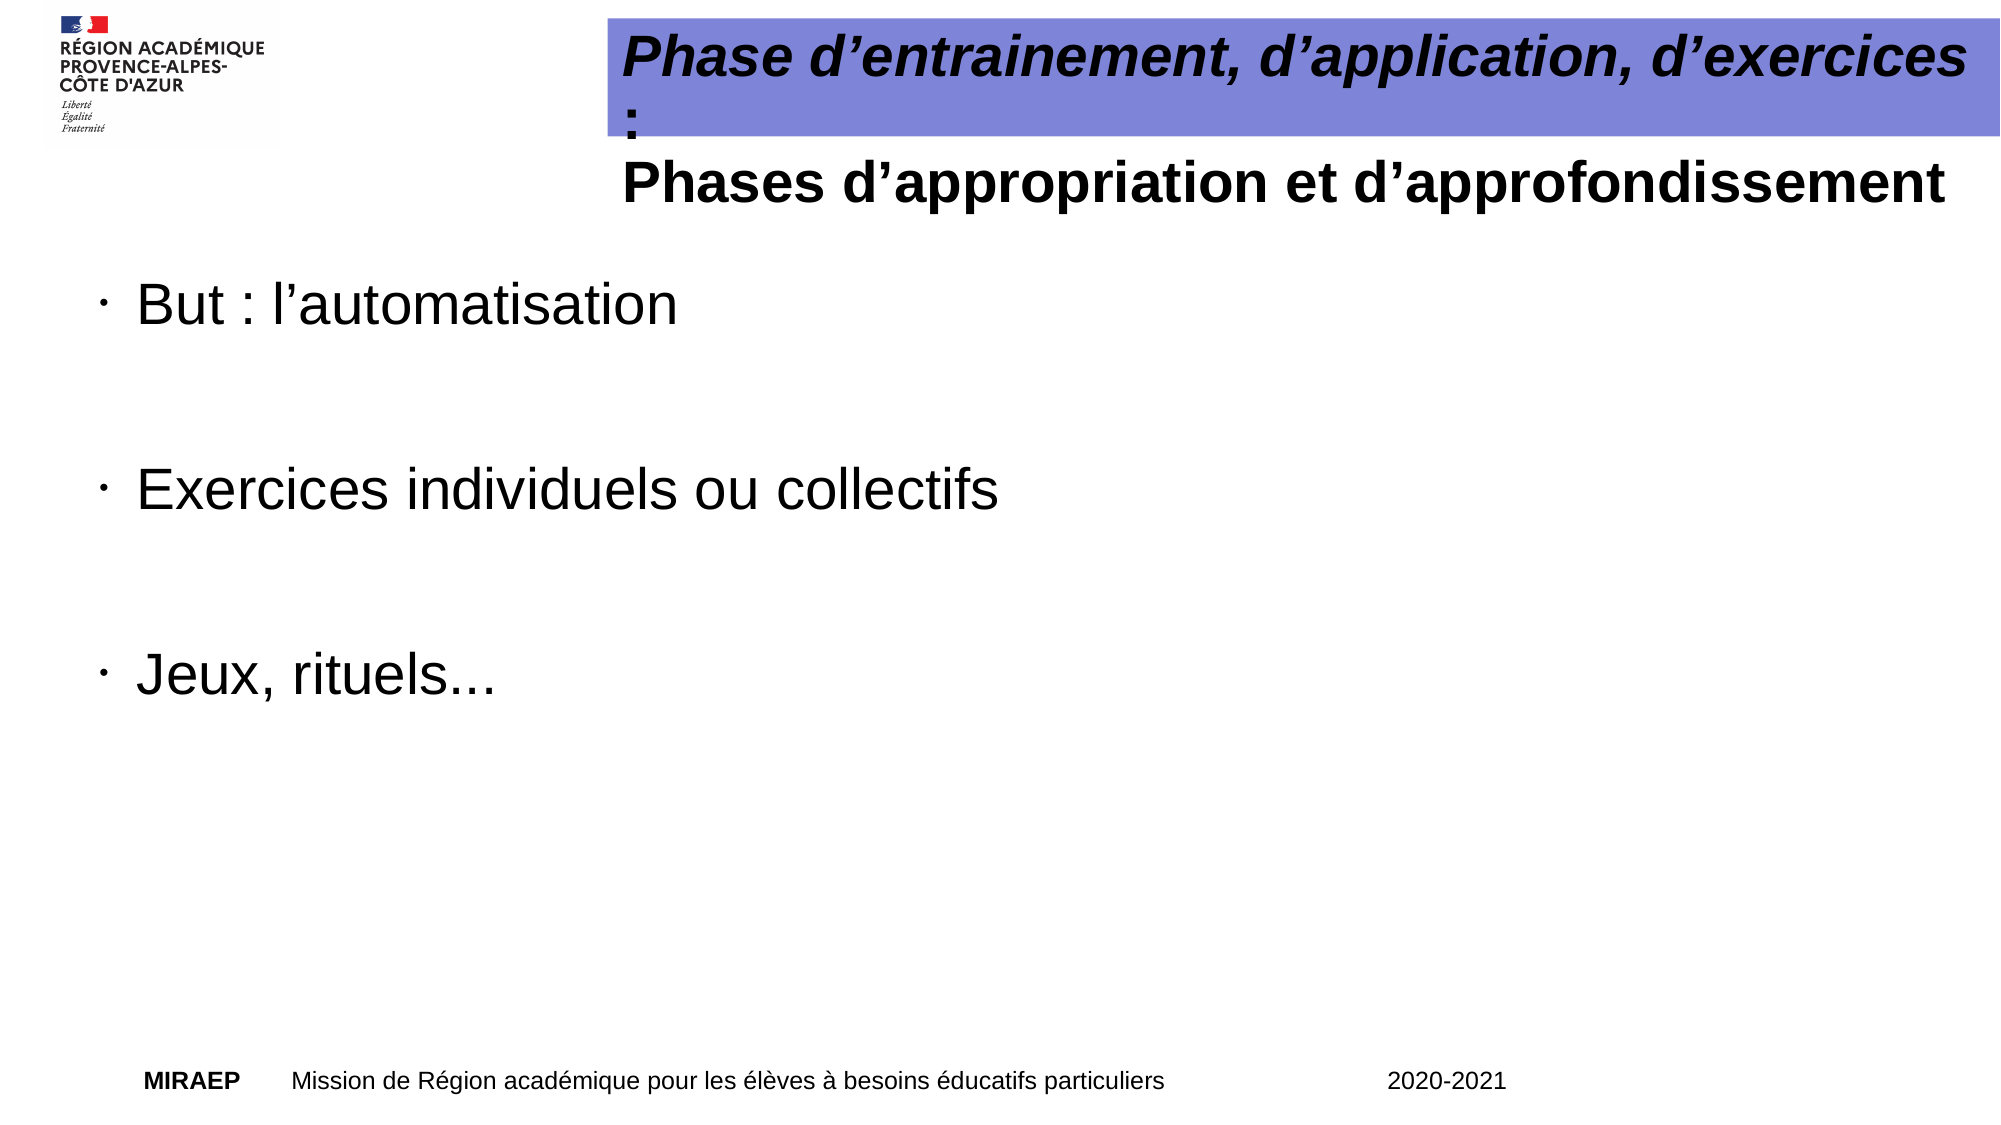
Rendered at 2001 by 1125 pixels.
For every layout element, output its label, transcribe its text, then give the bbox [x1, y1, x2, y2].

title Phase d’entrainement, d’application, d’exercices : Phases d’appropriation et d’approfondissement [607, 18, 2000, 137]
list But : l’automatisation Exercices individuels ou collectifs Jeux, rituels... [84, 267, 1916, 858]
picture [44, 0, 281, 149]
